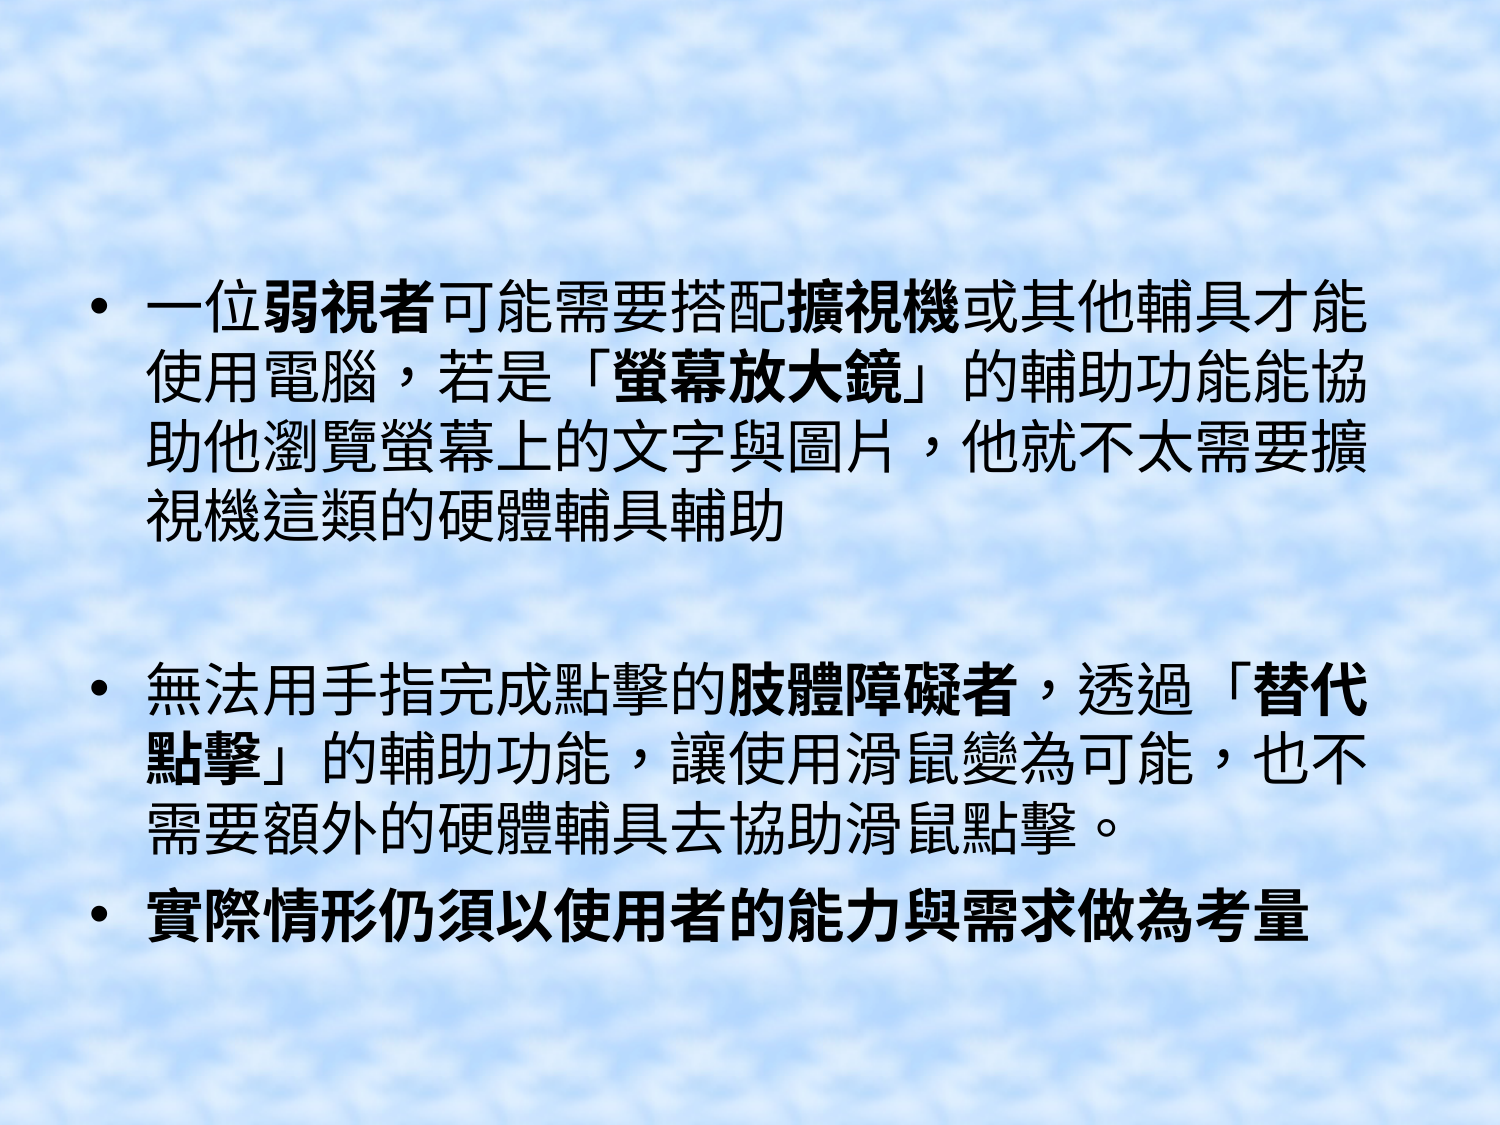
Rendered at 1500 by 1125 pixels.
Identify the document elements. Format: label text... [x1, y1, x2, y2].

picture [0, 0, 1500, 1125]
list 一位弱視者可能需要搭配擴視機或其他輔具才能使用電腦，若是「螢幕放大鏡」的輔助功能能協助他瀏覽螢幕上的文字與圖片，他就不太需要擴視機這類的硬體輔具輔助 無法用手指完成點擊的肢體障礙者，透過「替代點擊」的輔助功能，讓使用滑鼠變為可能，也不需要額外的硬體輔具去協助滑鼠點擊。 實際情形仍須以使用者的能力與需求做為考量 [75, 262, 1426, 1095]
